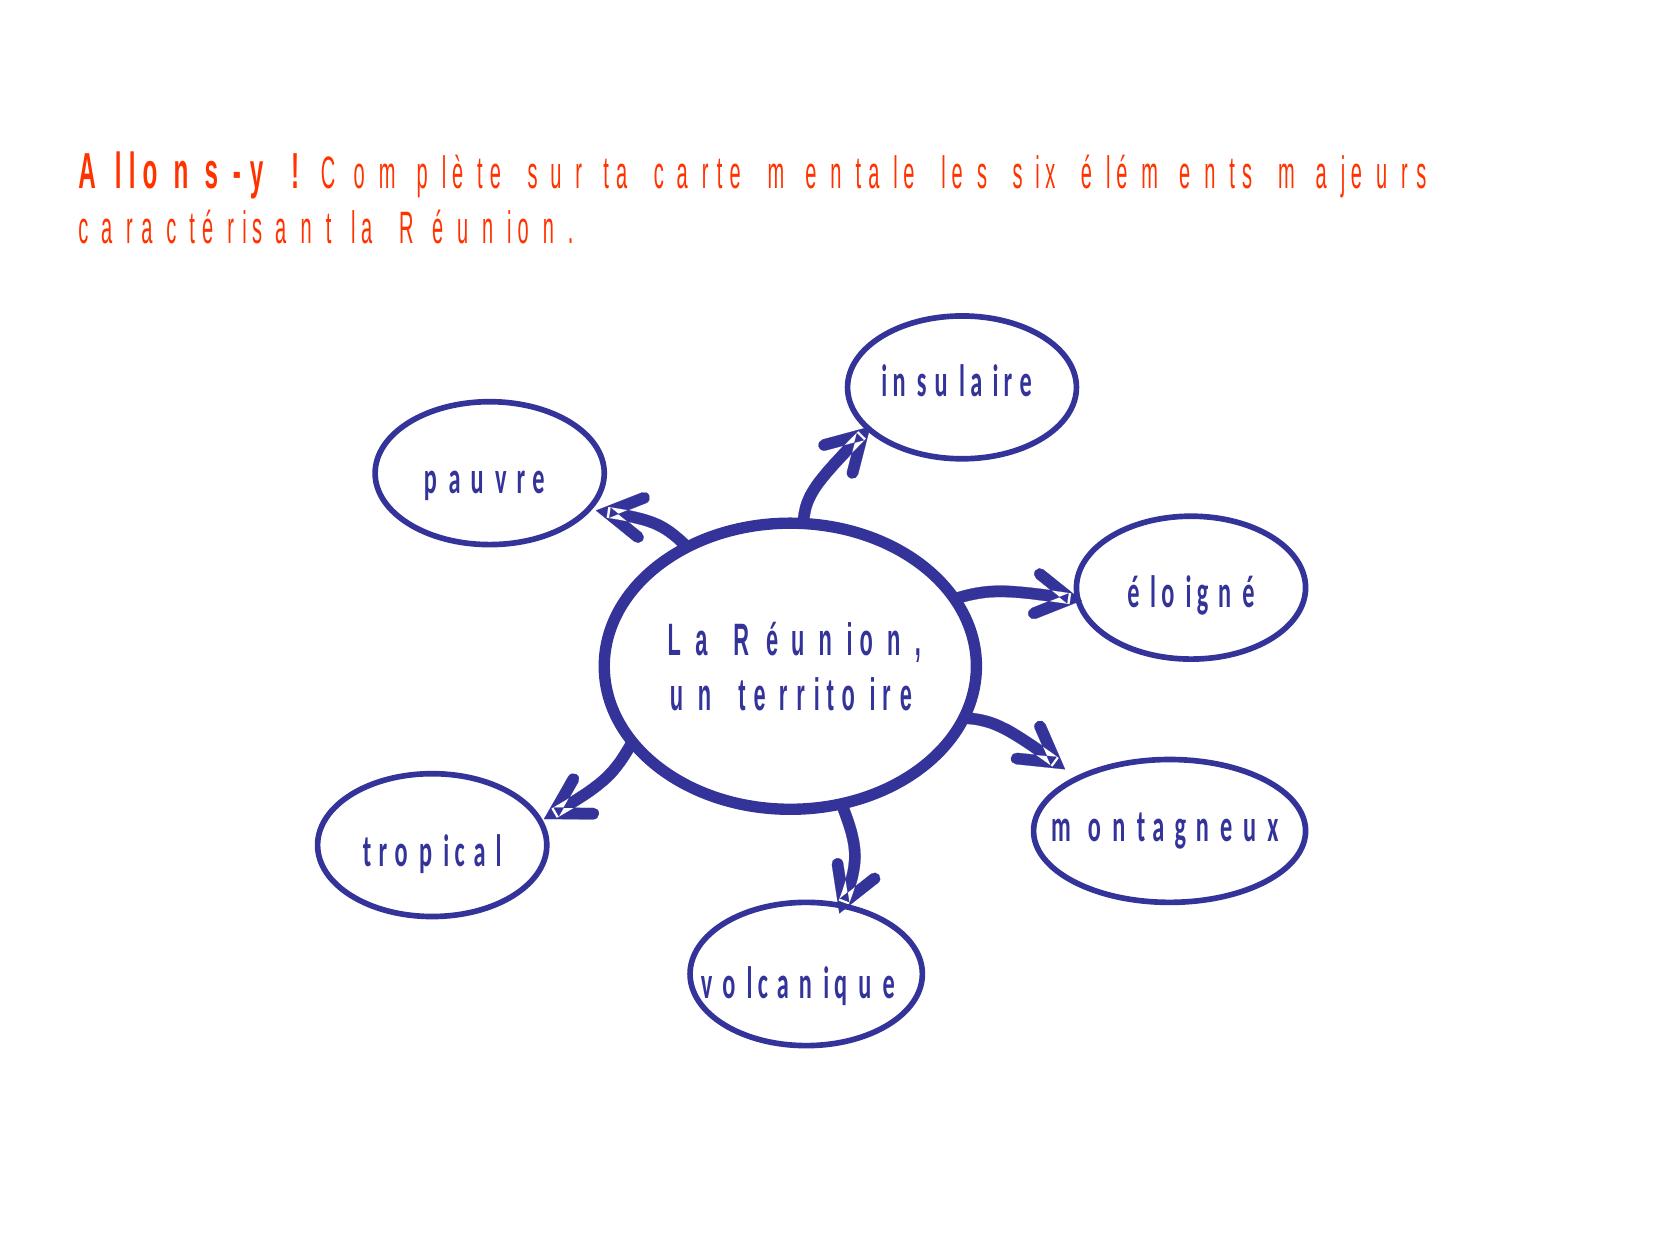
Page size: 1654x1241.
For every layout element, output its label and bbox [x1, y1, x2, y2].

picture [60, 129, 1595, 1052]
